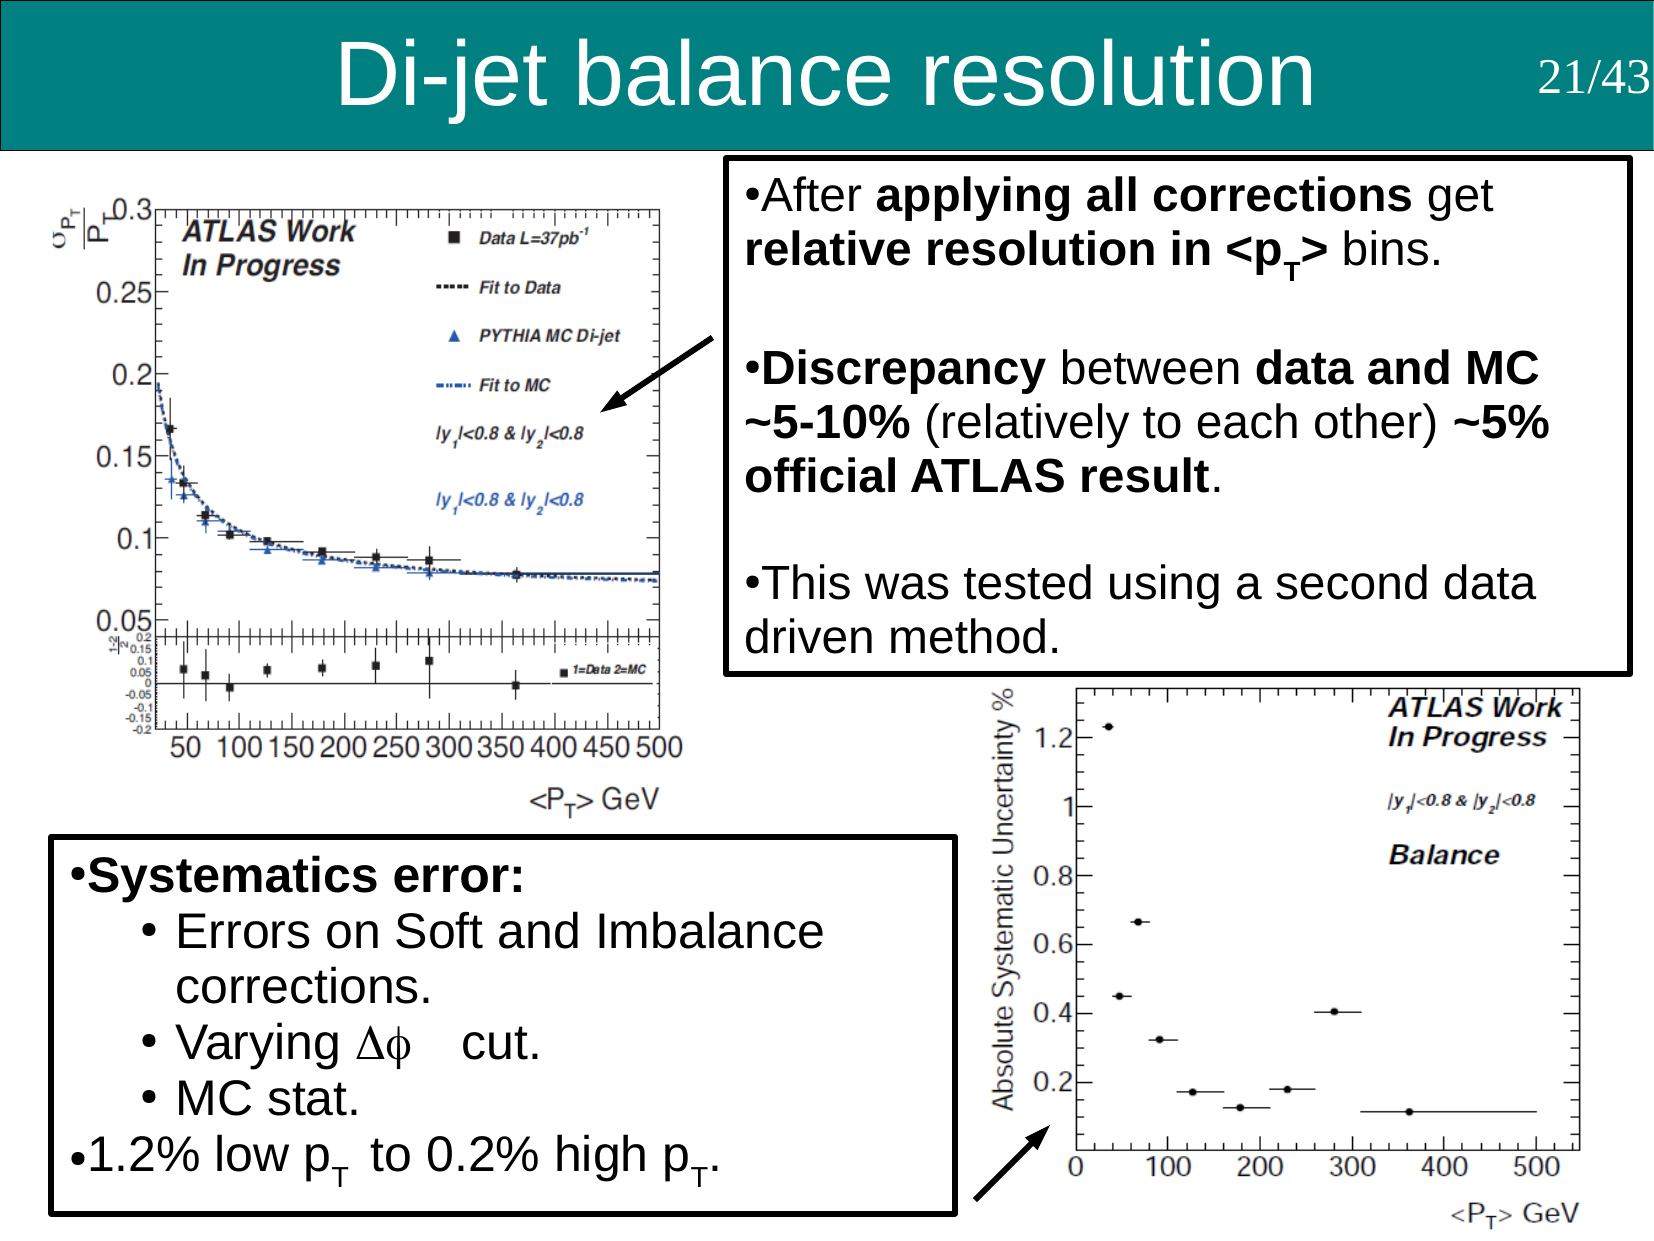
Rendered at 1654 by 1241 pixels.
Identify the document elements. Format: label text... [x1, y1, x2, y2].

text_box Systematics error: Errors on Soft and Imbalance corrections. Varying Df cut. MC stat. 1.2% low pT to 0.2% high pT. [51, 836, 955, 1214]
text_box After applying all corrections get relative resolution in <pT> bins. Discrepancy between data and MC ~5-10% (relatively to each other) ~5% official ATLAS result. This was tested using a second data driven method. [726, 157, 1630, 675]
title Di-jet balance resolution [82, 22, 1571, 126]
picture [37, 187, 713, 826]
picture [975, 677, 1617, 1236]
